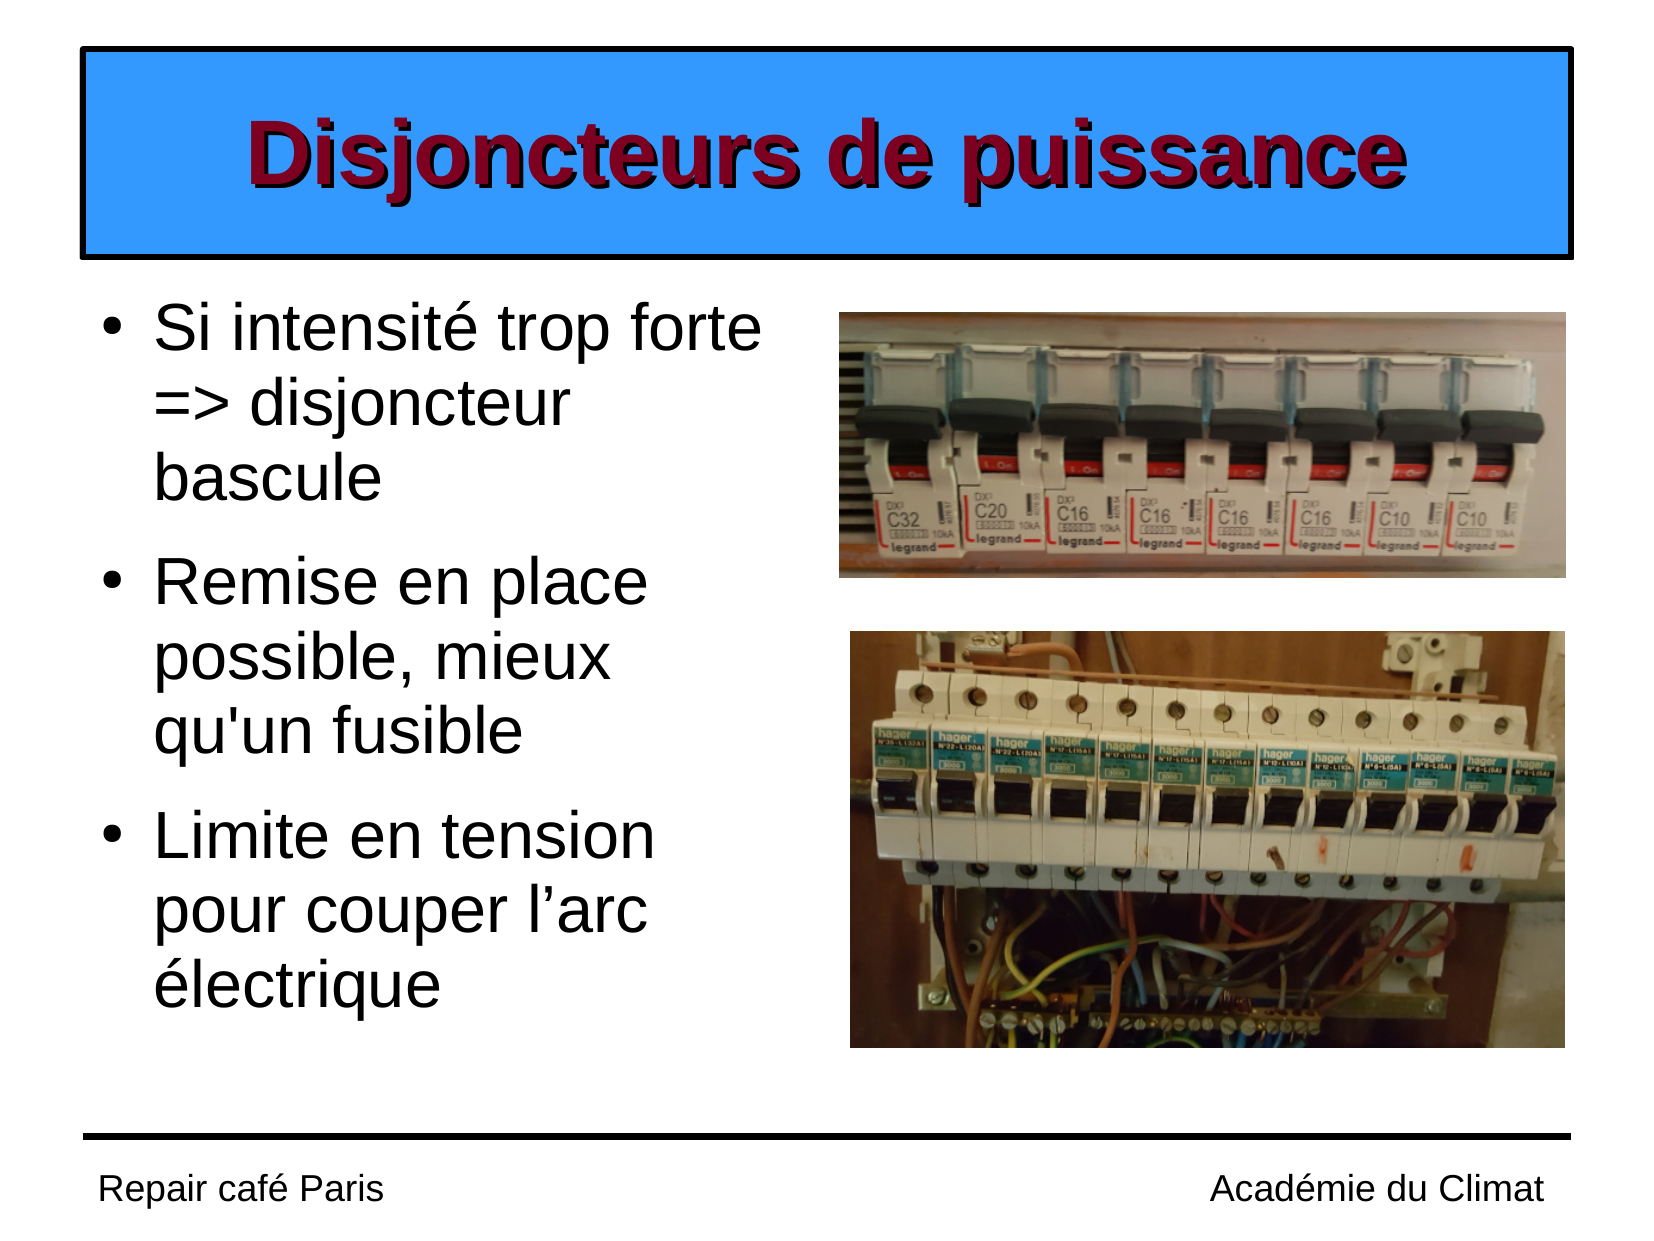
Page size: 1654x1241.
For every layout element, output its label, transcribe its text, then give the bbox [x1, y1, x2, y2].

picture [850, 631, 1565, 1048]
title Disjoncteurs de puissance [82, 49, 1571, 257]
list Si intensité trop forte => disjoncteur bascule Remise en place possible, mieux qu'un fusible Limite en tension pour couper l’arc électrique [82, 290, 792, 1111]
text_box Repair café Paris Académie du Climat [82, 1160, 1571, 1217]
picture [839, 312, 1566, 578]
